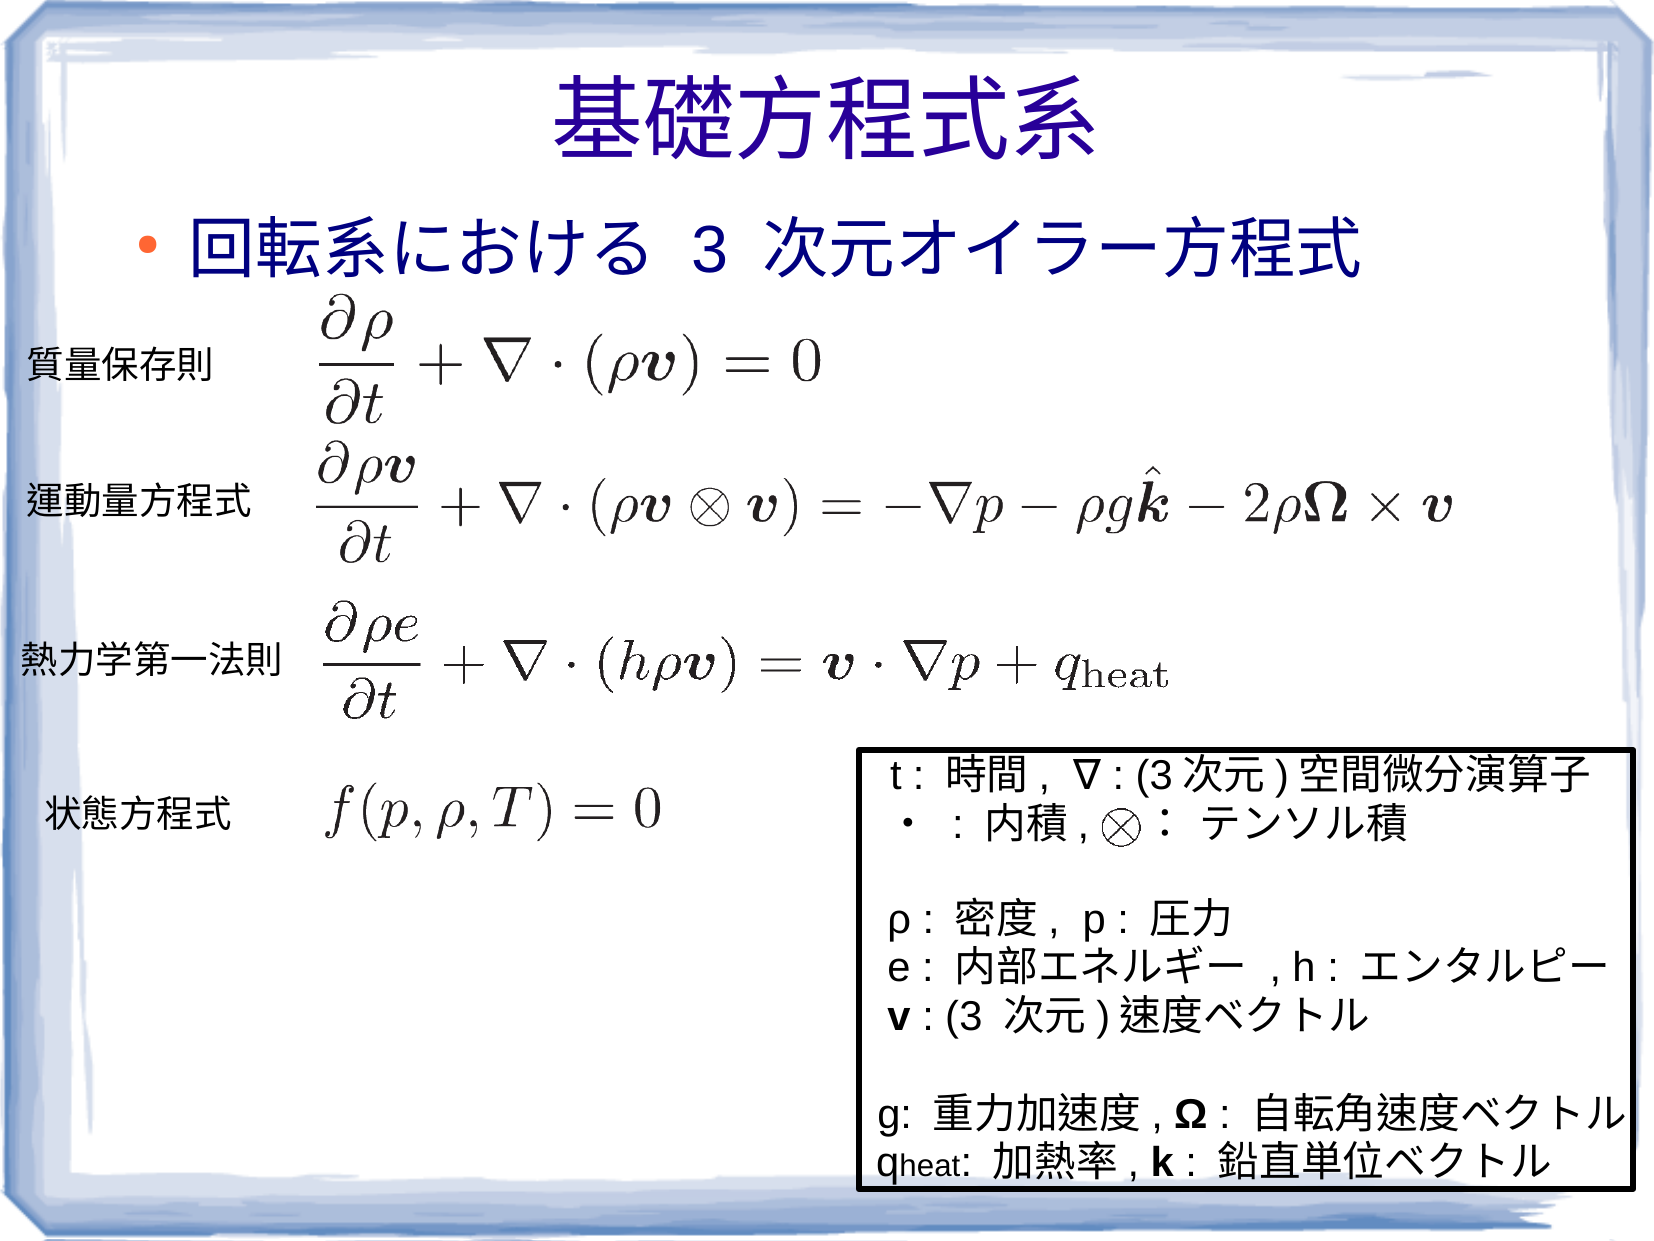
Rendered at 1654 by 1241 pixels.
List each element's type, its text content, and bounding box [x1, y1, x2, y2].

list 回転系における 3 次元オイラー方程式 [118, 200, 1571, 1144]
text_box 状態方程式 [29, 785, 337, 844]
list 回転系における 3 次元オイラー方程式 [862, 753, 869, 1144]
picture [0, 0, 1654, 1241]
text_box 質量保存則 [11, 336, 319, 395]
title 基礎方程式系 [82, 13, 1571, 222]
text_box 運動量方程式 [11, 472, 319, 531]
text_box 熱力学第一法則 [5, 631, 313, 691]
text_box t : 時間, ∇ : (3次元)空間微分演算子 ・ : 内積, ： テンソル積 ρ : 密度, p : 圧力 e : 内部エネルギー , h : エンタルピー v : (3 次元)速度ベクトル g: 重力加速度, Ω : 自転角速度ベクトル qheat: 加熱率, k : 鉛直単位ベクトル [869, 750, 1622, 1190]
